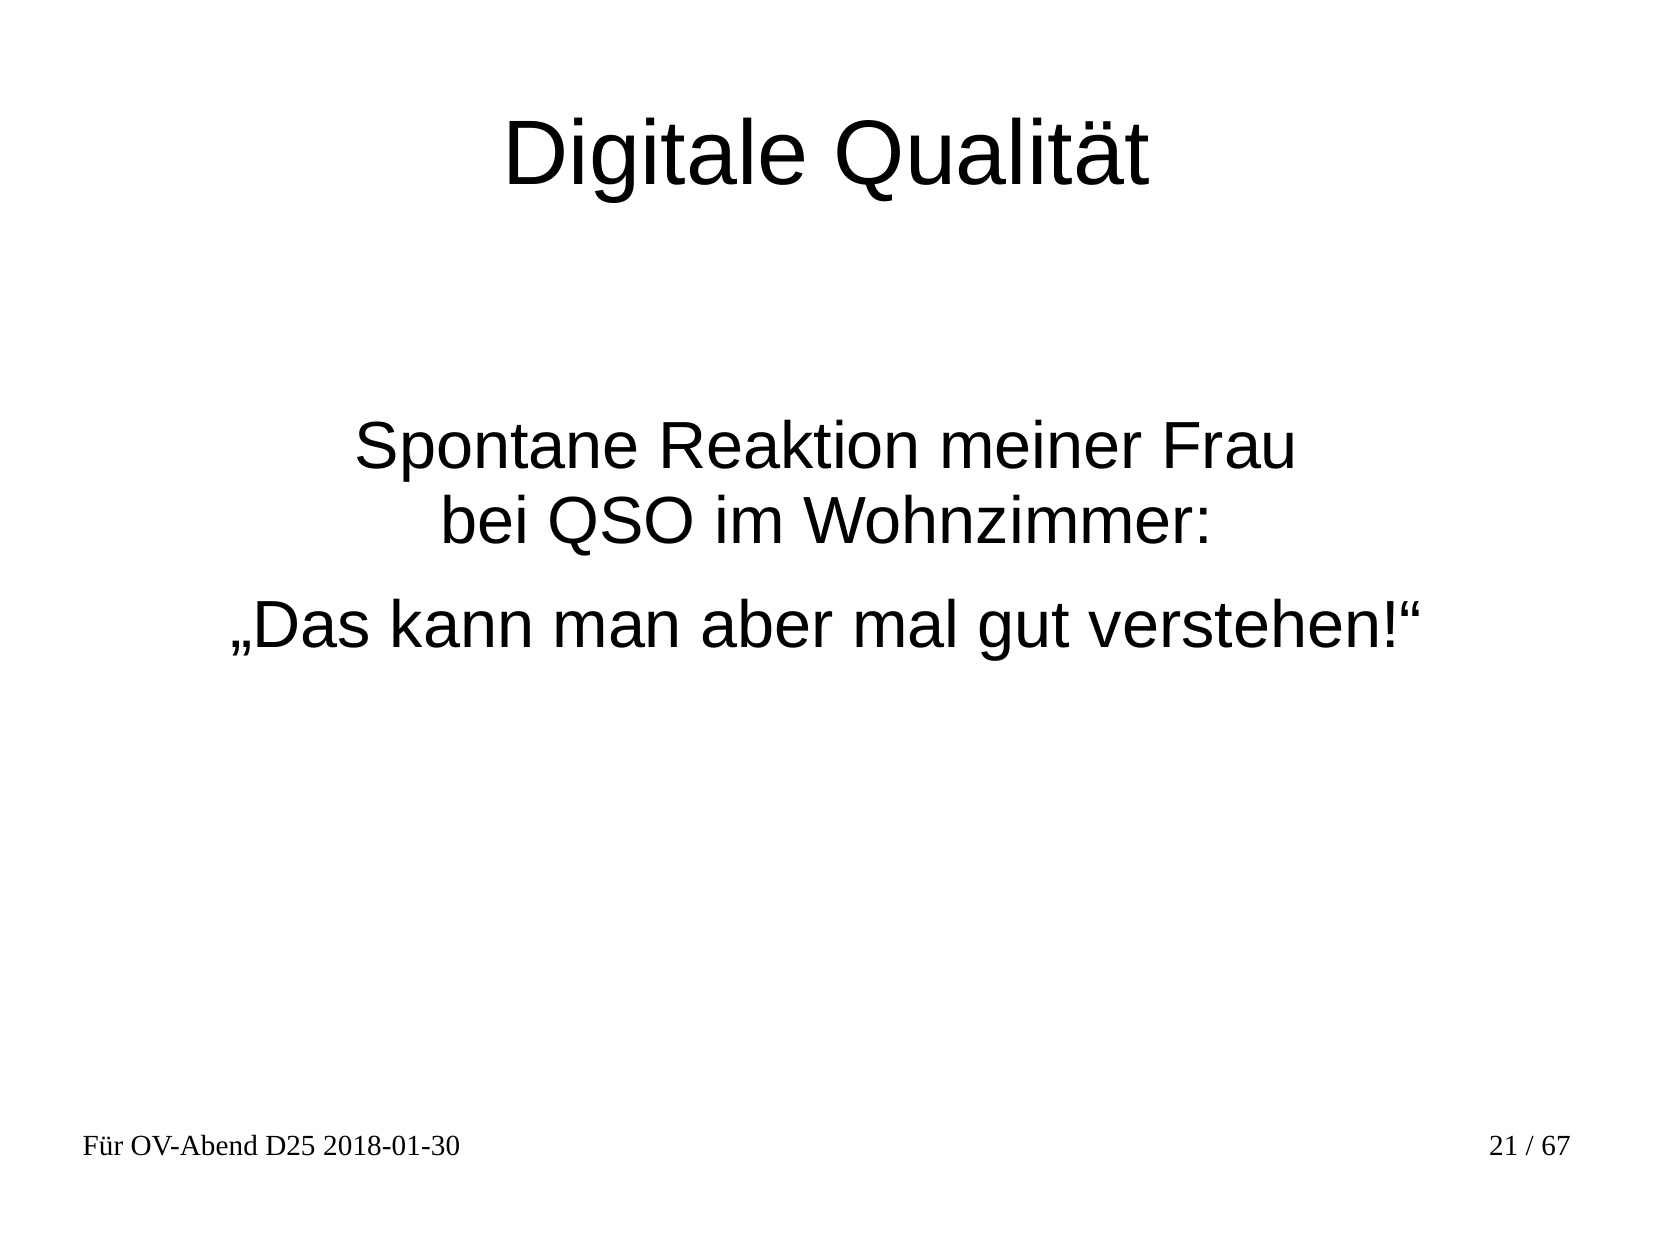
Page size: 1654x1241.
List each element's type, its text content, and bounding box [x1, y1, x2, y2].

list Spontane Reaktion meiner Frau bei QSO im Wohnzimmer: „Das kann man aber mal gut verstehen!“ [82, 408, 1571, 804]
title Digitale Qualität [82, 49, 1571, 257]
